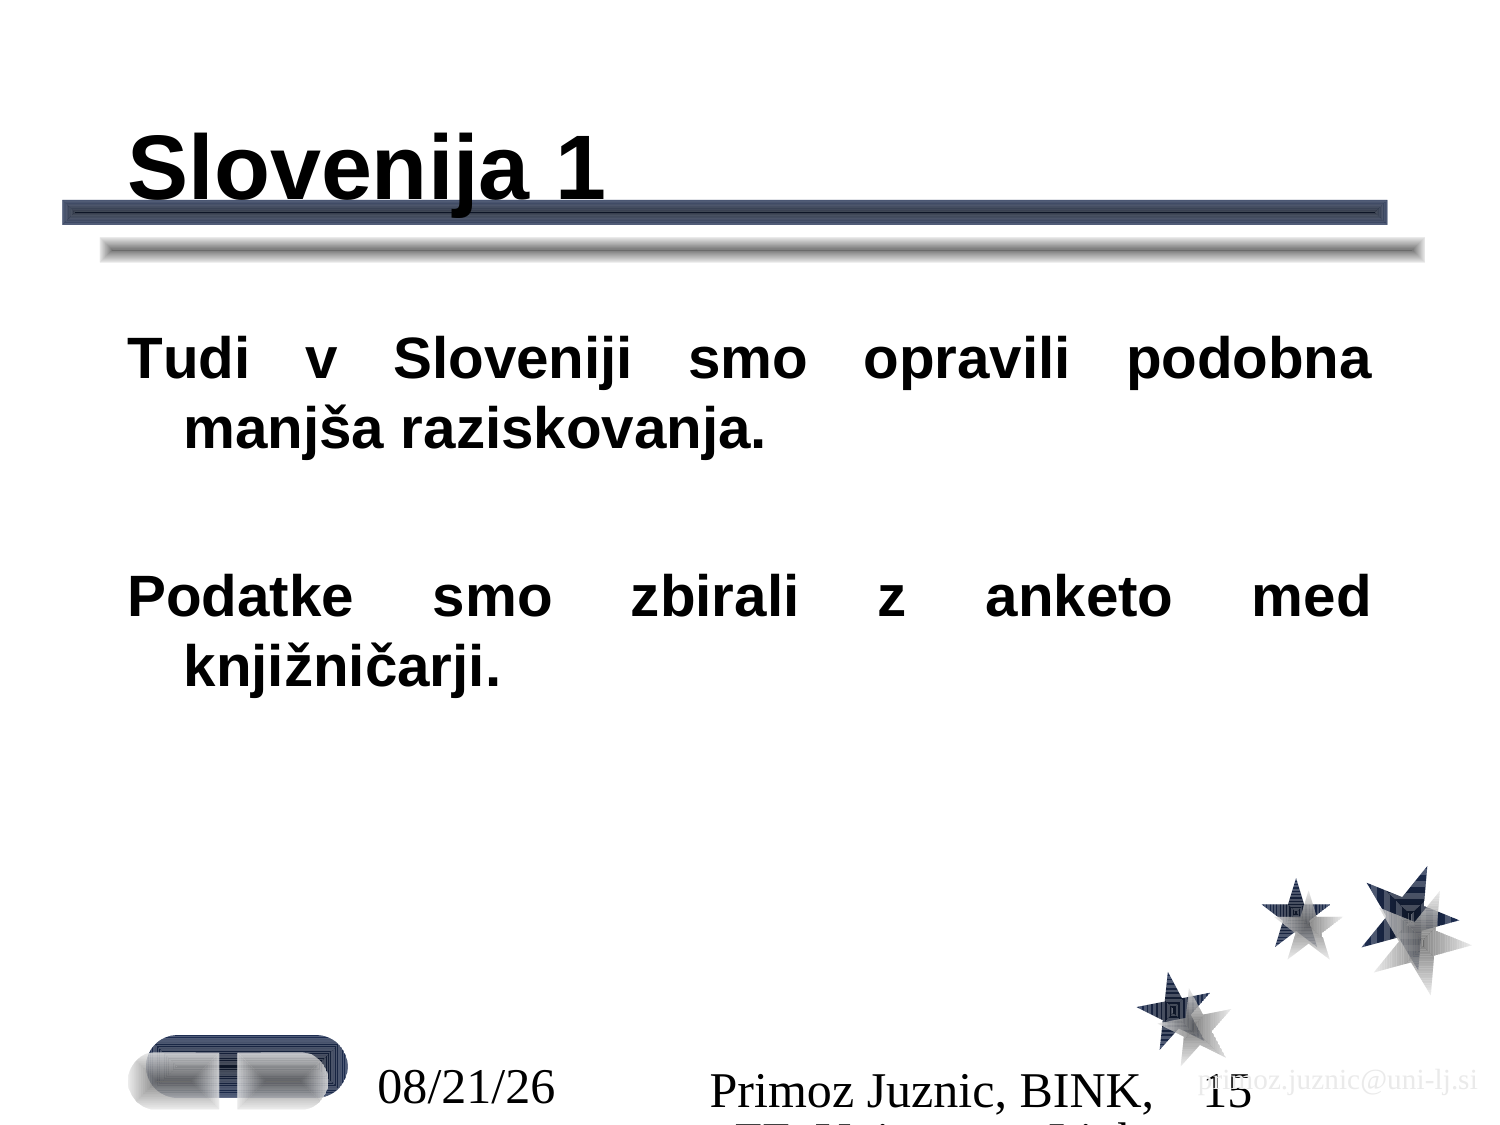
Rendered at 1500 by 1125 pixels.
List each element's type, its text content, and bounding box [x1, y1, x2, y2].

list Tudi v Sloveniji smo opravili podobna manjša raziskovanja. Podatke smo zbirali z anketo med knjižničarji. [112, 312, 1388, 988]
title Slovenija 1 [112, 37, 1388, 225]
